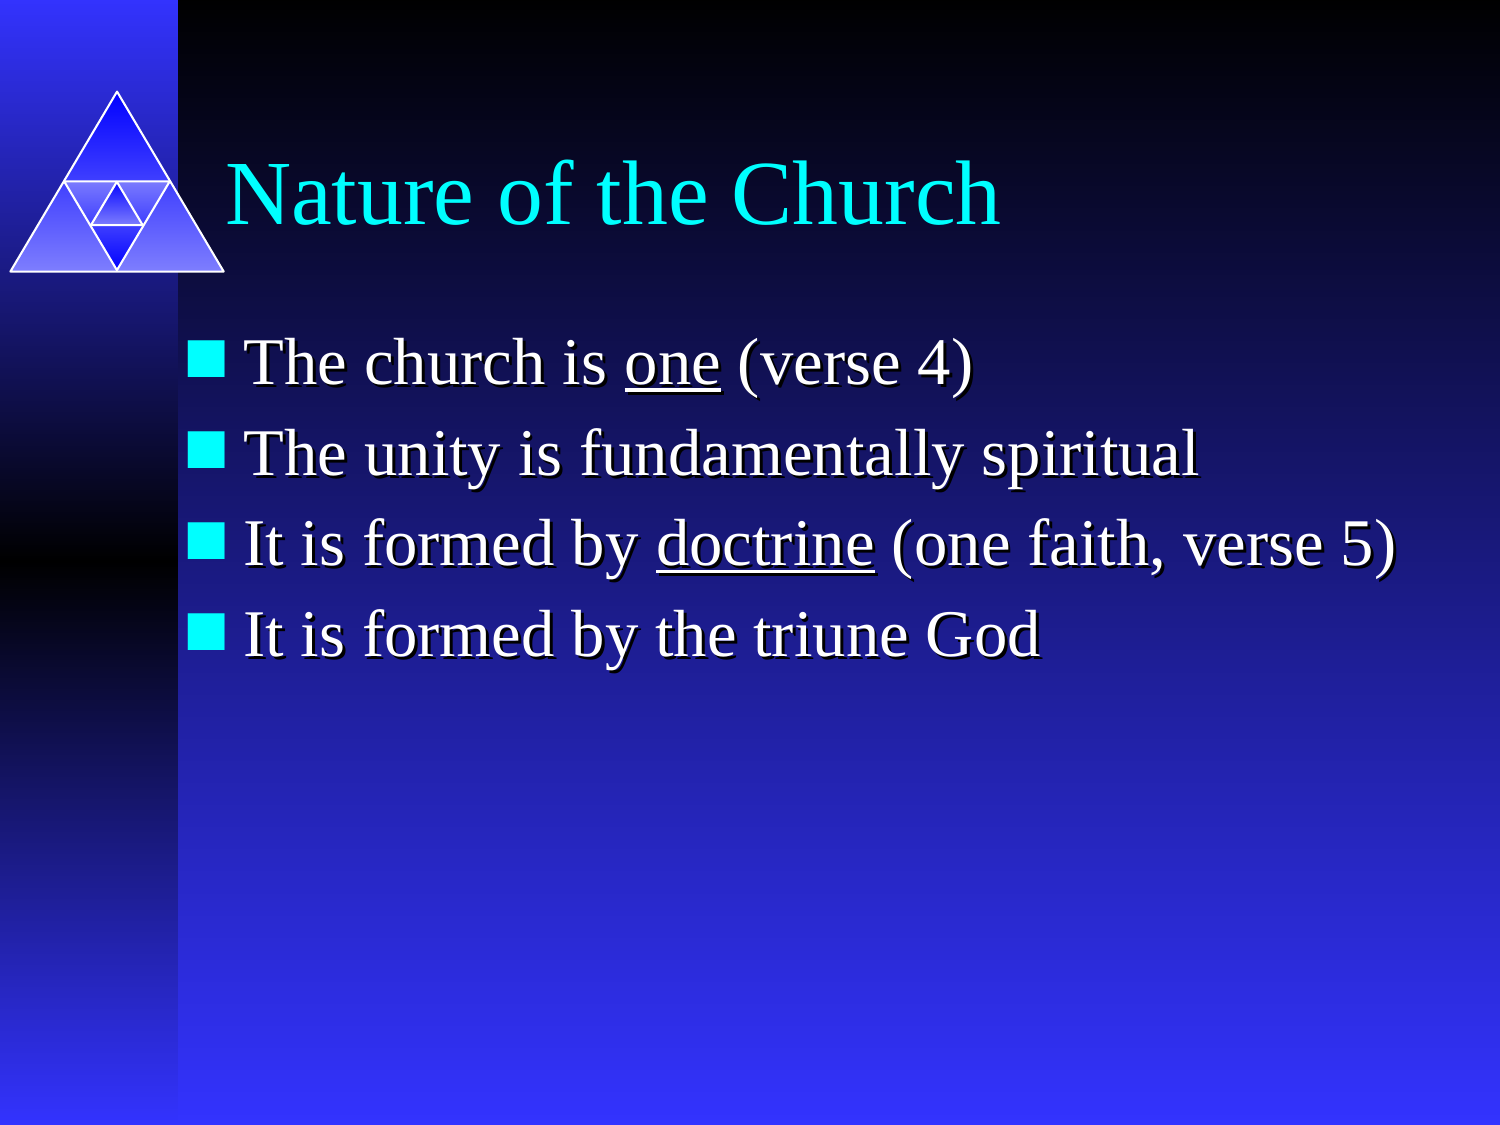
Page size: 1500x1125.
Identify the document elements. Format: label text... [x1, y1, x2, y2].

list The church is one (verse 4) The unity is fundamentally spiritual It is formed by doctrine (one faith, verse 5) It is formed by the triune God [187, 324, 1463, 1000]
title Nature of the Church [225, 99, 1463, 288]
